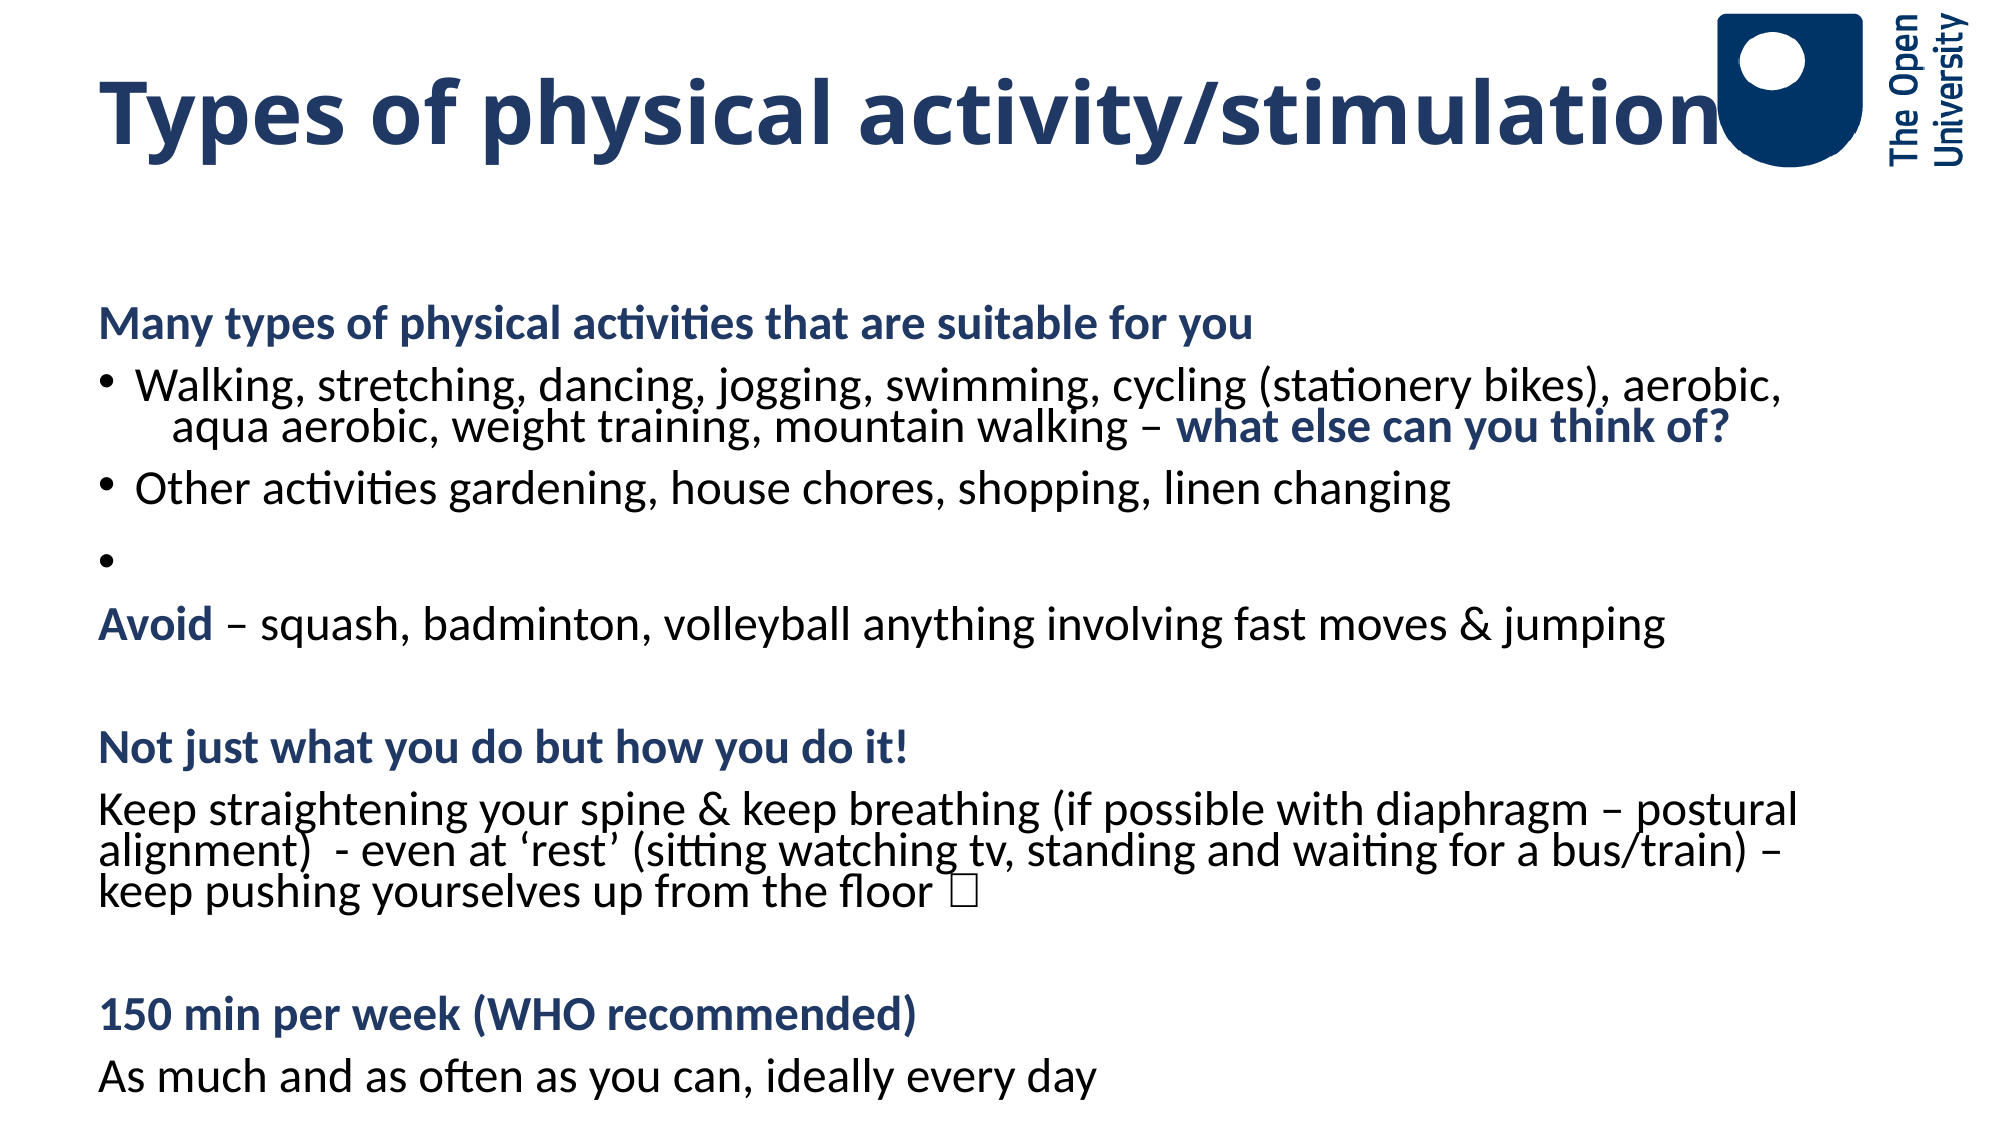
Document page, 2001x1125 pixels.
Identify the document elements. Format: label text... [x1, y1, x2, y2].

list Many types of physical activities that are suitable for you Walking, stretching, dancing, jogging, swimming, cycling (stationery bikes), aerobic, aqua aerobic, weight training, mountain walking – what else can you think of? Other activities gardening, house chores, shopping, linen changing Avoid – squash, badminton, volleyball anything involving fast moves & jumping Not just what you do but how you do it! Keep straightening your spine & keep breathing (if possible with diaphragm – postural alignment) - even at ‘rest’ (sitting watching tv, standing and waiting for a bus/train) – keep pushing yourselves up from the floor  150 min per week (WHO recommended) As much and as often as you can, ideally every day [83, 299, 1863, 1115]
title Types of physical activity/stimulation [83, 60, 1809, 278]
picture [1716, 10, 1971, 170]
